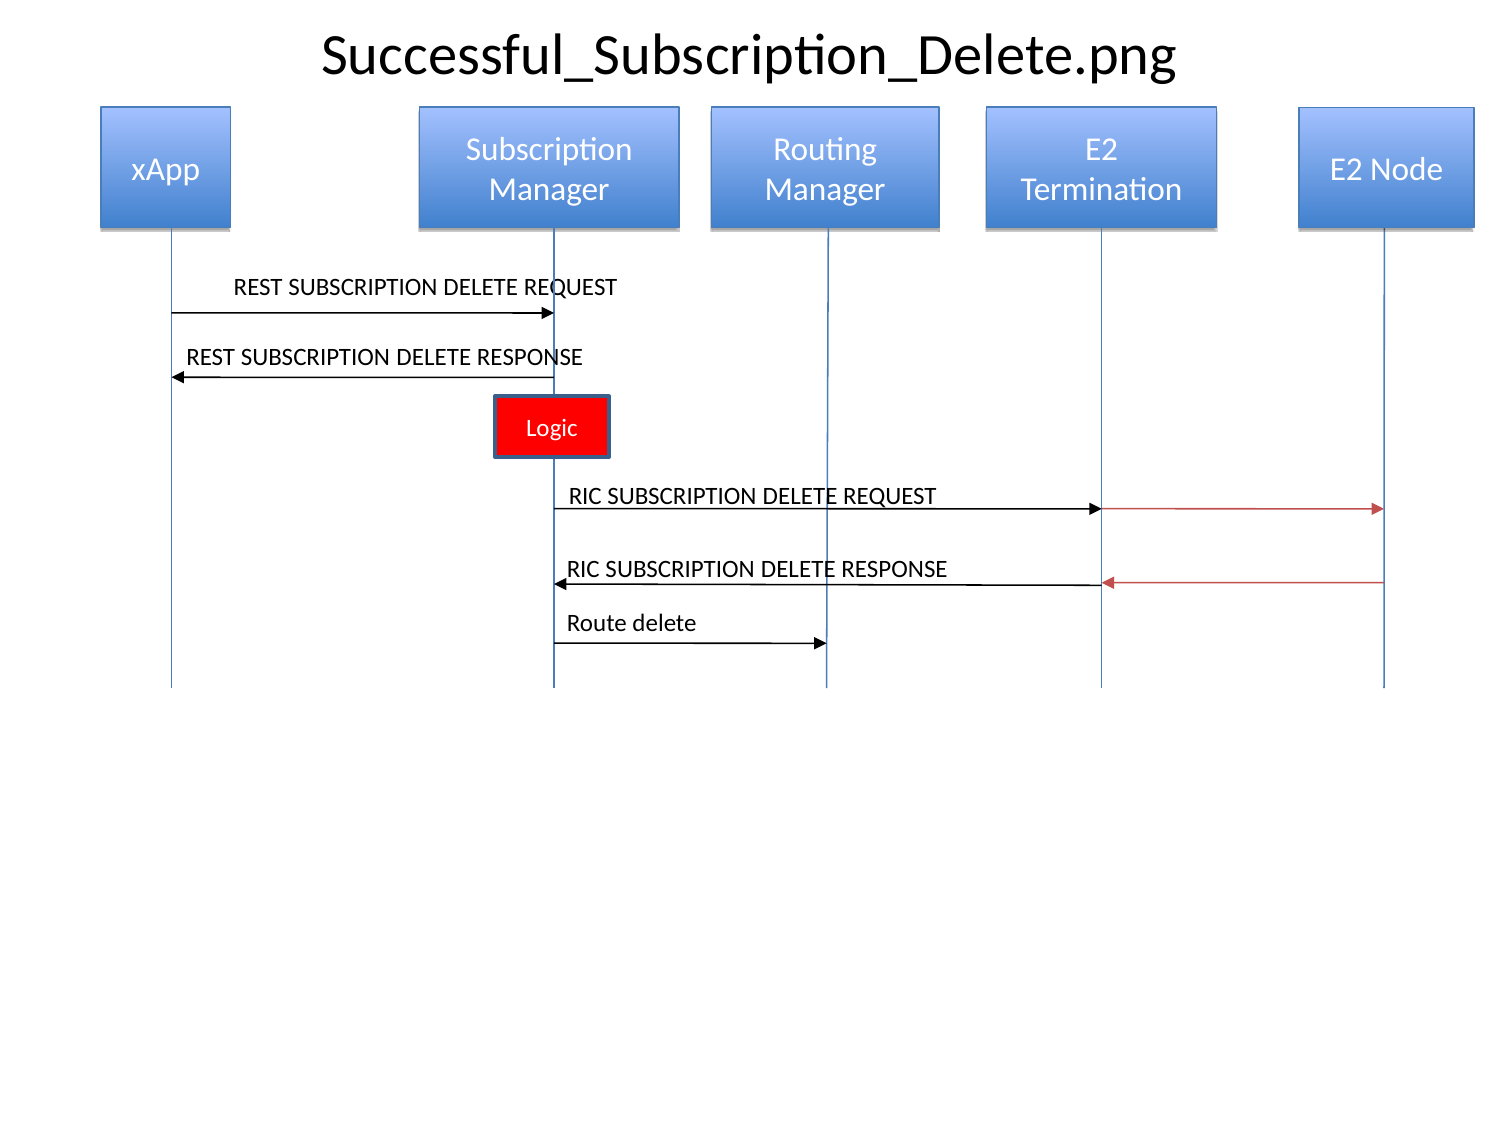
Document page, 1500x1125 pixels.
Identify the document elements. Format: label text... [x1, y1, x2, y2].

text_box E2 Node [1299, 107, 1474, 228]
title Successful_Subscription_Delete.png [75, 7, 1425, 95]
text_box REST SUBSCRIPTION DELETE RESPONSE [171, 332, 715, 378]
text_box xApp [101, 107, 231, 228]
text_box RIC SUBSCRIPTION DELETE REQUEST [553, 510, 1052, 518]
text_box Subscription Manager [419, 107, 680, 228]
text_box Logic [494, 396, 609, 457]
text_box REST SUBSCRIPTION DELETE REQUEST [555, 263, 633, 309]
text_box REST SUBSCRIPTION DELETE REQUEST [218, 263, 553, 309]
text_box Route delete [552, 598, 774, 644]
text_box Routing Manager [711, 107, 939, 228]
text_box E2 Termination [986, 107, 1217, 228]
text_box RIC SUBSCRIPTION DELETE REQUEST [553, 472, 1052, 508]
text_box RIC SUBSCRIPTION DELETE RESPONSE [552, 545, 1063, 590]
